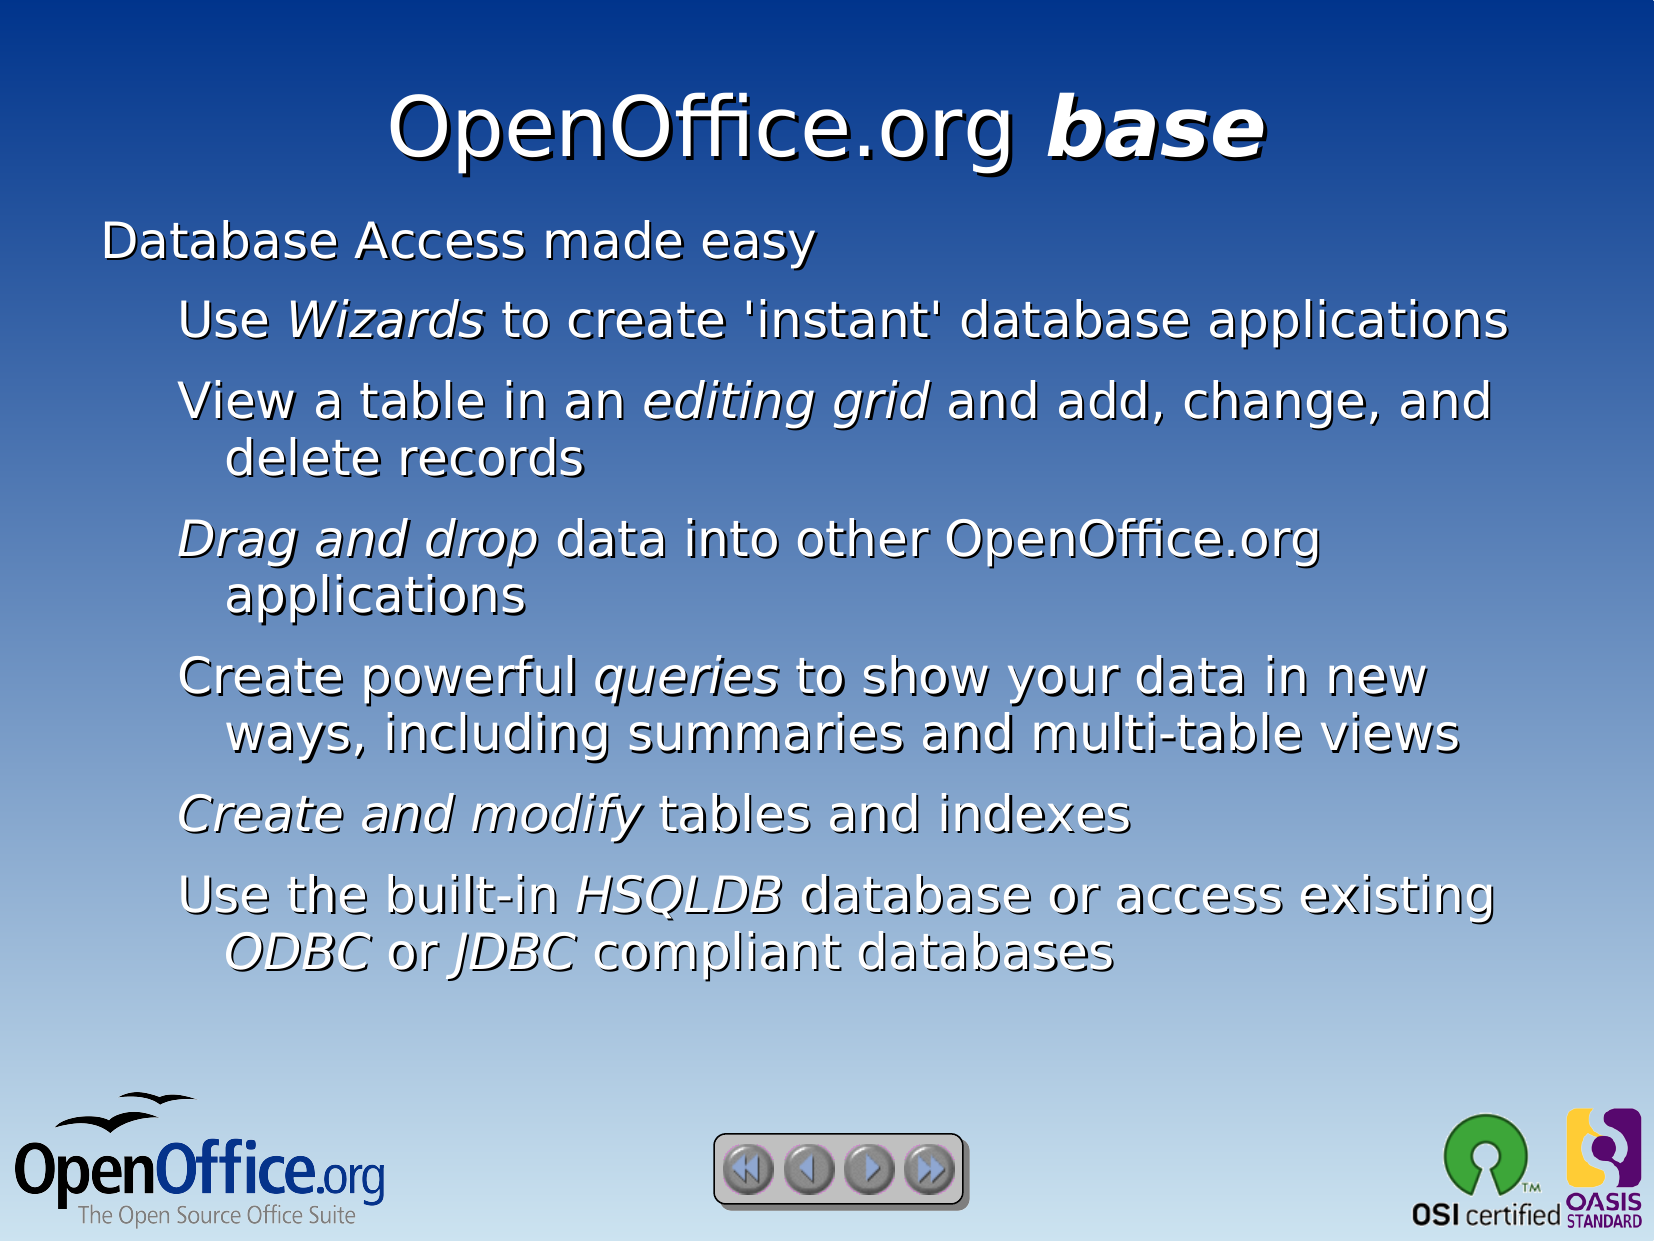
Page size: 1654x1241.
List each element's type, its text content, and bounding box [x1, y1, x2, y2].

picture [1405, 1102, 1654, 1238]
title OpenOffice.org base [82, 49, 1571, 208]
picture [844, 1144, 895, 1195]
list Database Access made easy Use Wizards to create 'instant' database applications View a table in an editing grid and add, change, and delete records Drag and drop data into other OpenOffice.org applications Create powerful queries to show your data in new ways, including summaries and multi-table views Create and modify tables and indexes Use the built-in HSQLDB database or access existing ODBC or JDBC compliant databases [82, 212, 1571, 1070]
picture [784, 1144, 835, 1195]
text_box [714, 1133, 963, 1204]
picture [904, 1144, 955, 1195]
picture [723, 1144, 774, 1195]
picture [15, 1092, 384, 1229]
